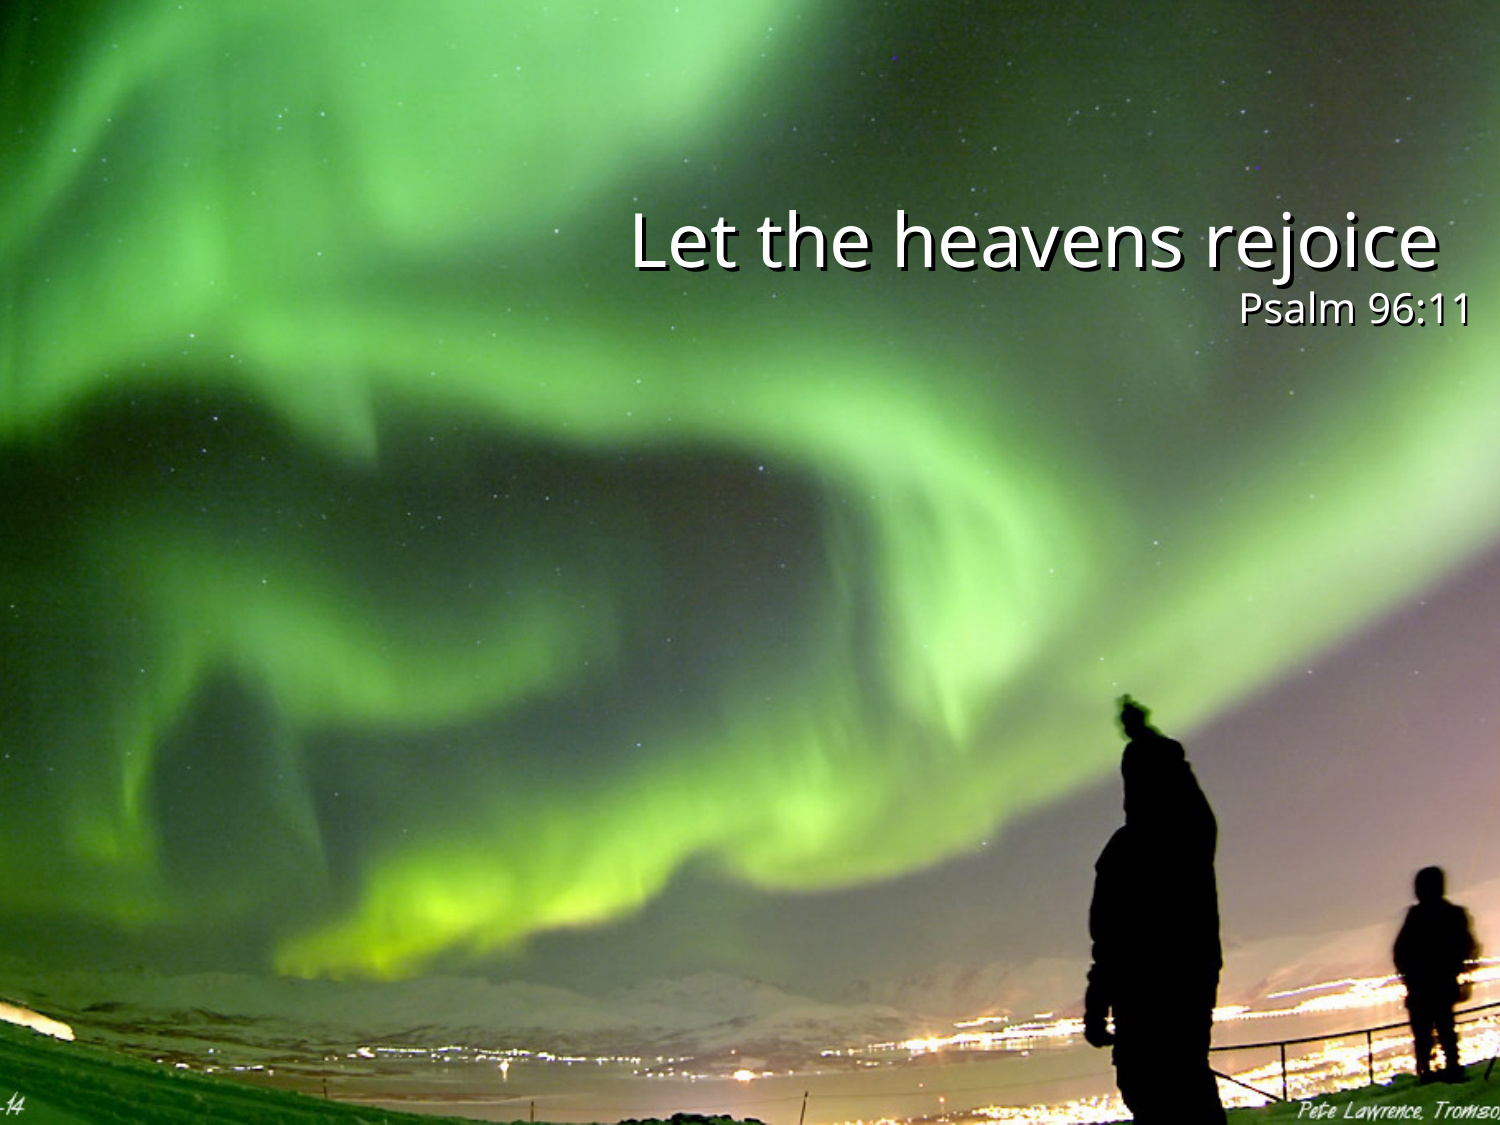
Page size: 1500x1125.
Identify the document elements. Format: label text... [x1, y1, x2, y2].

text_box Let the heavens rejoice Psalm 96:11 [614, 184, 1500, 341]
picture [0, 0, 1500, 1125]
